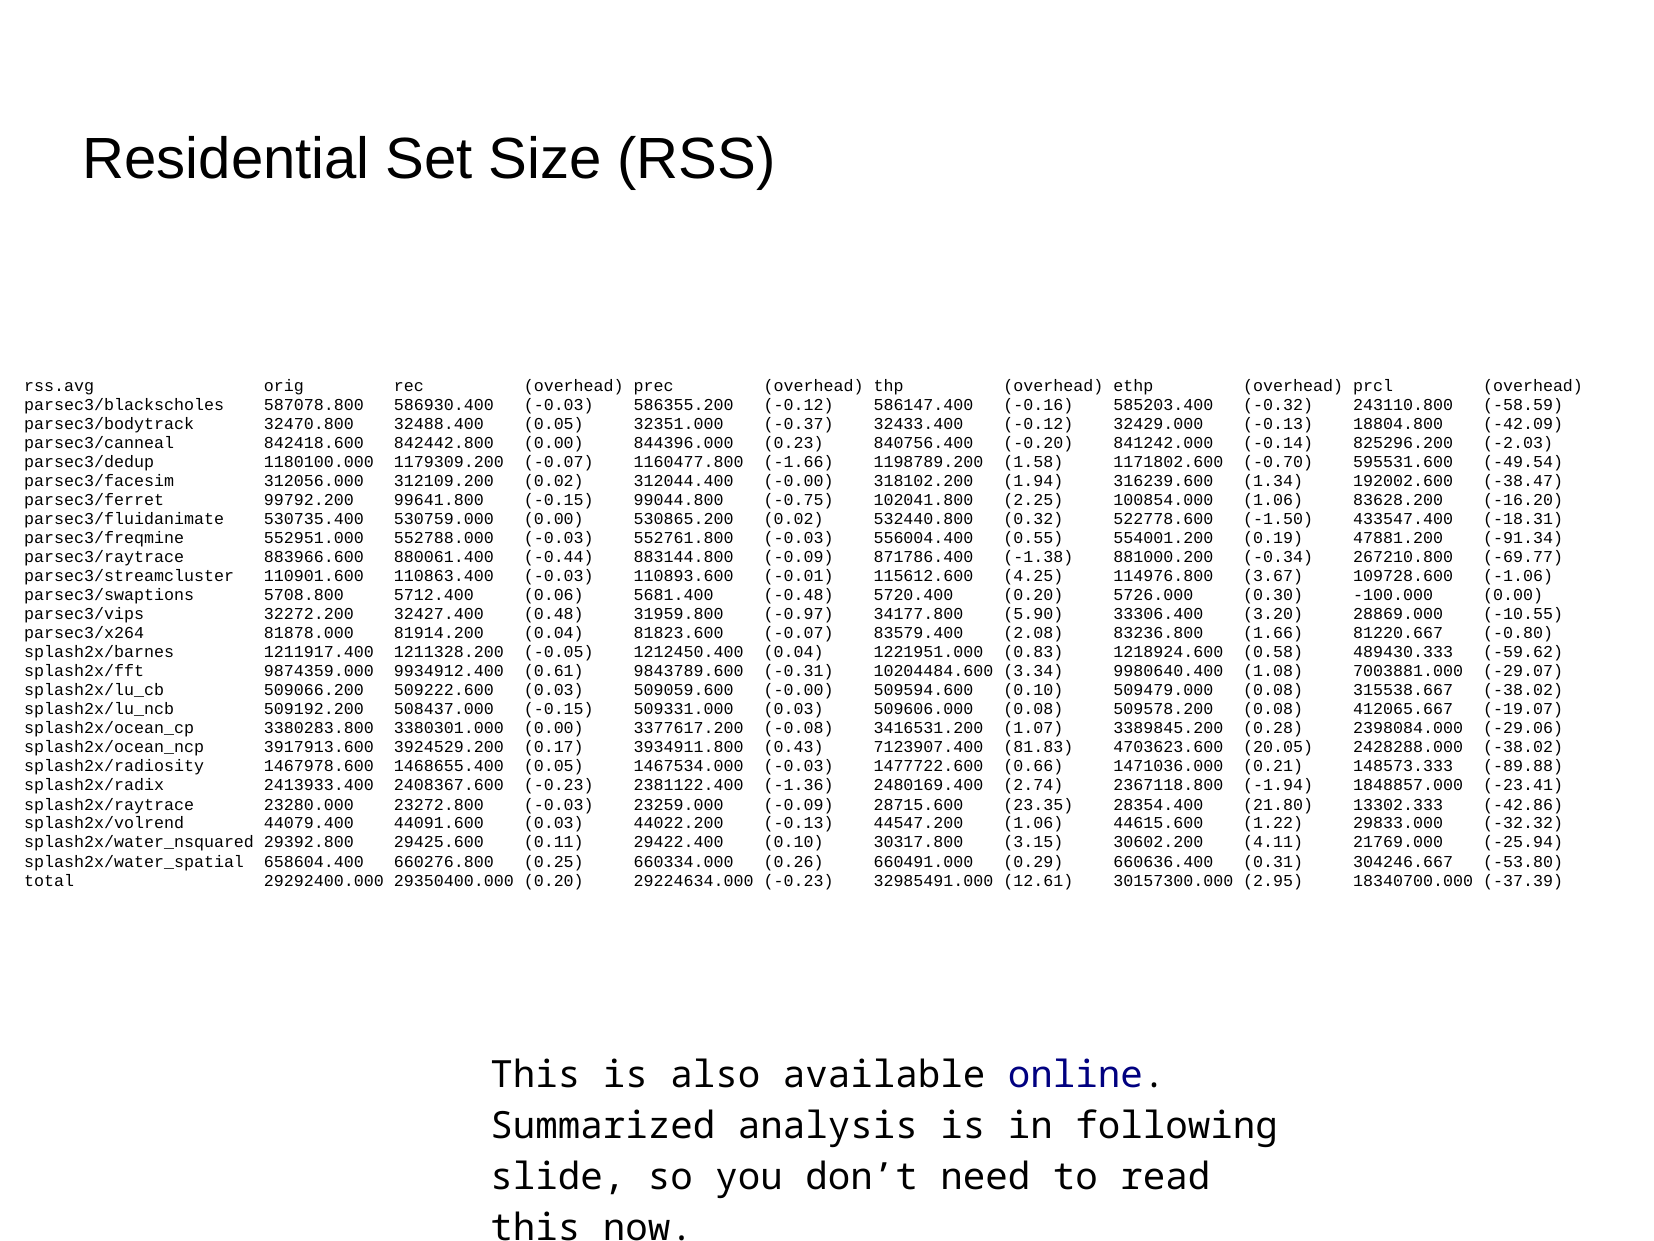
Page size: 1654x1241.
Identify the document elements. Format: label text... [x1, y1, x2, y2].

text_box This is also available online. Summarized analysis is in following slide, so you don’t need to read this now. [475, 1040, 1306, 1201]
title Residential Set Size (RSS) [82, 108, 1571, 210]
text_box rss.avg orig rec (overhead) prec (overhead) thp (overhead) ethp (overhead) prcl (overhead) parsec3/blackscholes 587078.800 586930.400 (-0.03) 586355.200 (-0.12) 586147.400 (-0.16) 585203.400 (-0.32) 243110.800 (-58.59) parsec3/bodytrack 32470.800 32488.400 (0.05) 32351.000 (-0.37) 32433.400 (-0.12) 32429.000 (-0.13) 18804.800 (-42.09) parsec3/canneal 842418.600 842442.800 (0.00) 844396.000 (0.23) 840756.400 (-0.20) 841242.000 (-0.14) 825296.200 (-2.03) parsec3/dedup 1180100.000 1179309.200 (-0.07) 1160477.800 (-1.66) 1198789.200 (1.58) 1171802.600 (-0.70) 595531.600 (-49.54) parsec3/facesim 312056.000 312109.200 (0.02) 312044.400 (-0.00) 318102.200 (1.94) 316239.600 (1.34) 192002.600 (-38.47) parsec3/ferret 99792.200 99641.800 (-0.15) 99044.800 (-0.75) 102041.800 (2.25) 100854.000 (1.06) 83628.200 (-16.20) parsec3/fluidanimate 530735.400 530759.000 (0.00) 530865.200 (0.02) 532440.800 (0.32) 522778.600 (-1.50) 433547.400 (-18.31) parsec3/freqmine 552951.000 552788.000 (-0.03) 552761.800 (-0.03) 556004.400 (0.55) 554001.200 (0.19) 47881.200 (-91.34) parsec3/raytrace 883966.600 880061.400 (-0.44) 883144.800 (-0.09) 871786.400 (-1.38) 881000.200 (-0.34) 267210.800 (-69.77) parsec3/streamcluster 110901.600 110863.400 (-0.03) 110893.600 (-0.01) 115612.600 (4.25) 114976.800 (3.67) 109728.600 (-1.06) parsec3/swaptions 5708.800 5712.400 (0.06) 5681.400 (-0.48) 5720.400 (0.20) 5726.000 (0.30) -100.000 (0.00) parsec3/vips 32272.200 32427.400 (0.48) 31959.800 (-0.97) 34177.800 (5.90) 33306.400 (3.20) 28869.000 (-10.55) parsec3/x264 81878.000 81914.200 (0.04) 81823.600 (-0.07) 83579.400 (2.08) 83236.800 (1.66) 81220.667 (-0.80) splash2x/barnes 1211917.400 1211328.200 (-0.05) 1212450.400 (0.04) 1221951.000 (0.83) 1218924.600 (0.58) 489430.333 (-59.62) splash2x/fft 9874359.000 9934912.400 (0.61) 9843789.600 (-0.31) 10204484.600 (3.34) 9980640.400 (1.08) 7003881.000 (-29.07) splash2x/lu_cb 509066.200 509222.600 (0.03) 509059.600 (-0.00) 509594.600 (0.10) 509479.000 (0.08) 315538.667 (-38.02) splash2x/lu_ncb 509192.200 508437.000 (-0.15) 509331.000 (0.03) 509606.000 (0.08) 509578.200 (0.08) 412065.667 (-19.07) splash2x/ocean_cp 3380283.800 3380301.000 (0.00) 3377617.200 (-0.08) 3416531.200 (1.07) 3389845.200 (0.28) 2398084.000 (-29.06) splash2x/ocean_ncp 3917913.600 3924529.200 (0.17) 3934911.800 (0.43) 7123907.400 (81.83) 4703623.600 (20.05) 2428288.000 (-38.02) splash2x/radiosity 1467978.600 1468655.400 (0.05) 1467534.000 (-0.03) 1477722.600 (0.66) 1471036.000 (0.21) 148573.333 (-89.88) splash2x/radix 2413933.400 2408367.600 (-0.23) 2381122.400 (-1.36) 2480169.400 (2.74) 2367118.800 (-1.94) 1848857.000 (-23.41) splash2x/raytrace 23280.000 23272.800 (-0.03) 23259.000 (-0.09) 28715.600 (23.35) 28354.400 (21.80) 13302.333 (-42.86) splash2x/volrend 44079.400 44091.600 (0.03) 44022.200 (-0.13) 44547.200 (1.06) 44615.600 (1.22) 29833.000 (-32.32) splash2x/water_nsquared 29392.800 29425.600 (0.11) 29422.400 (0.10) 30317.800 (3.15) 30602.200 (4.11) 21769.000 (-25.94) splash2x/water_spatial 658604.400 660276.800 (0.25) 660334.000 (0.26) 660491.000 (0.29) 660636.400 (0.31) 304246.667 (-53.80) total 29292400.000 29350400.000 (0.20) 29224634.000 (-0.23) 32985491.000 (12.61) 30157300.000 (2.95) 18340700.000 (-37.39) [9, 370, 1608, 942]
